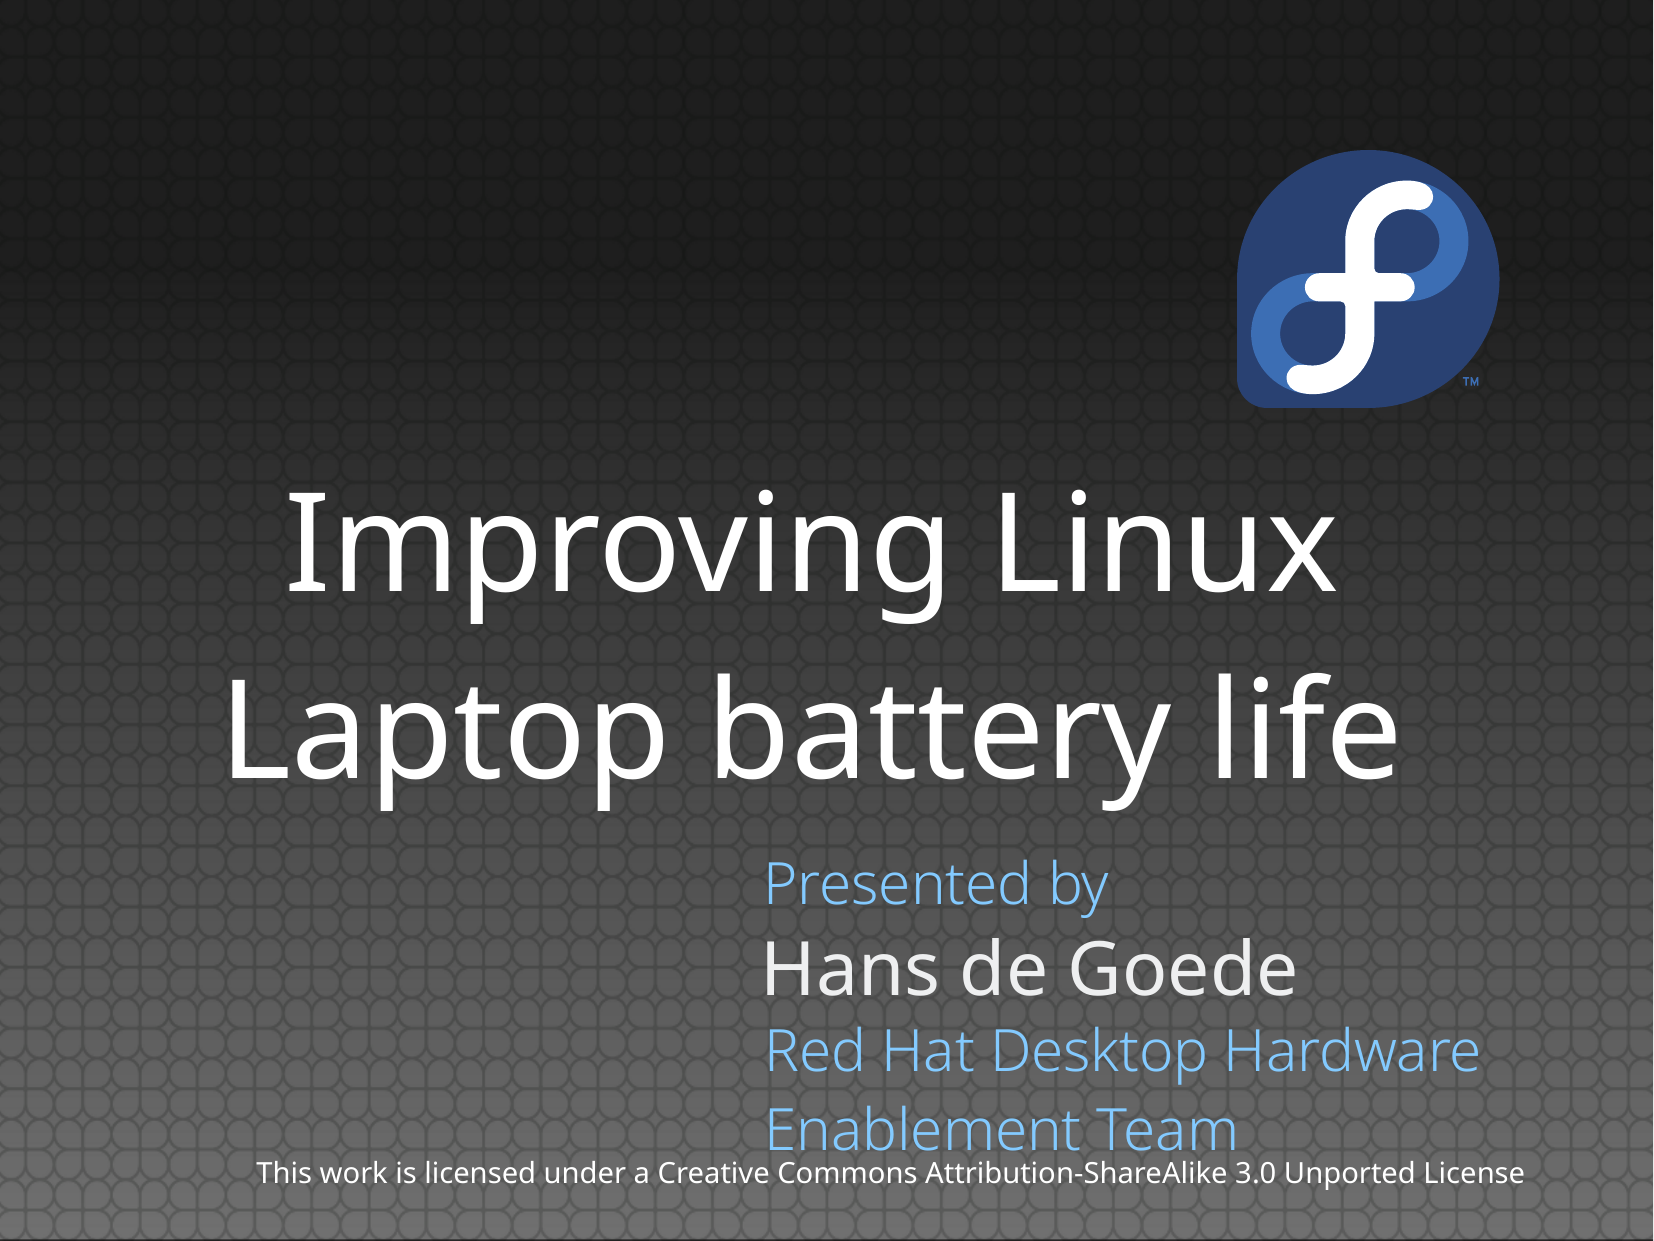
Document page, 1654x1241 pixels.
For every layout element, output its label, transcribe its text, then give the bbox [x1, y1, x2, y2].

picture [310, 760, 342, 770]
text_box Improving Linux Laptop battery life [0, 437, 1653, 760]
text_box Red Hat Desktop Hardware Enablement Team [749, 1001, 1597, 1147]
picture [733, 760, 767, 769]
picture [527, 760, 562, 769]
picture [810, 760, 842, 770]
picture [396, 760, 429, 769]
text_box Hans de Goede [745, 907, 1497, 1029]
picture [0, 0, 1654, 1241]
text_box This work is licensed under a Creative Commons Attribution-ShareAlike 3.0 Unported License [146, 1145, 1541, 1233]
text_box Presented by [748, 835, 1170, 934]
picture [613, 760, 646, 769]
